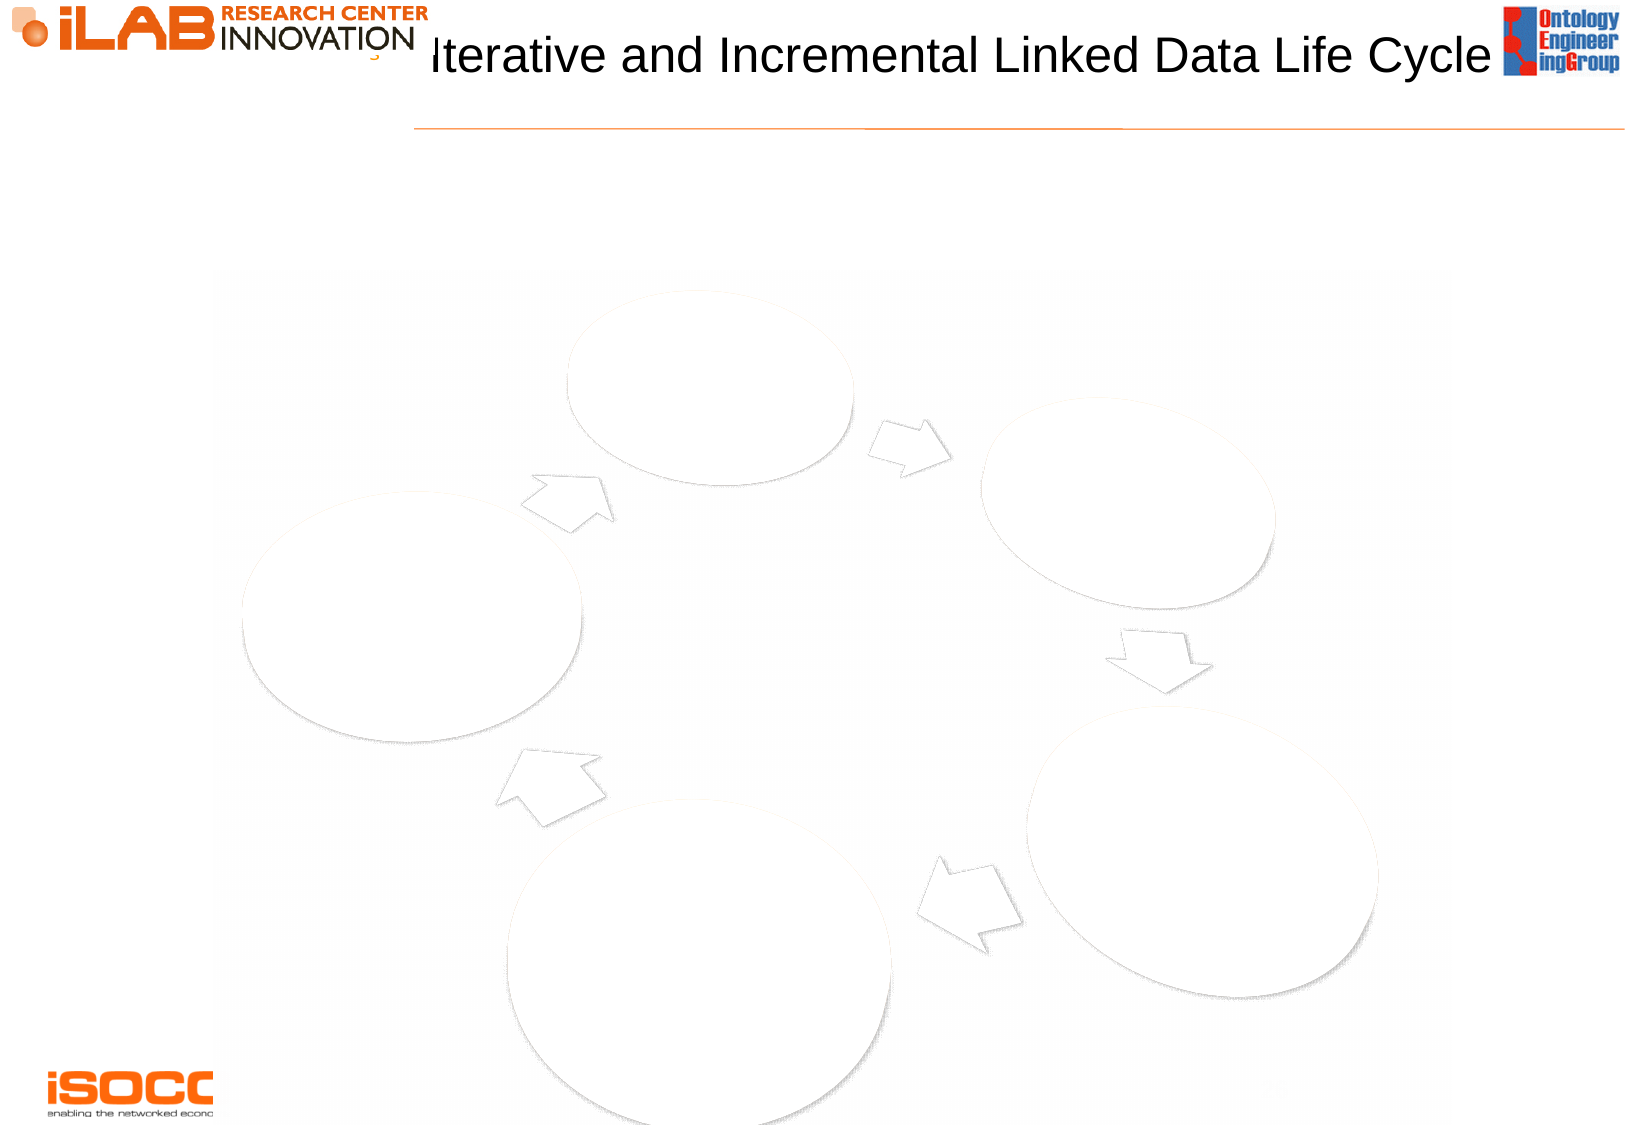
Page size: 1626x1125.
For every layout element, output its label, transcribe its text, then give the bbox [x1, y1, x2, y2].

picture [5, 0, 435, 55]
picture [38, 5, 1620, 1125]
list Iterative and Incremental Linked Data Life Cycle [354, 14, 1501, 60]
